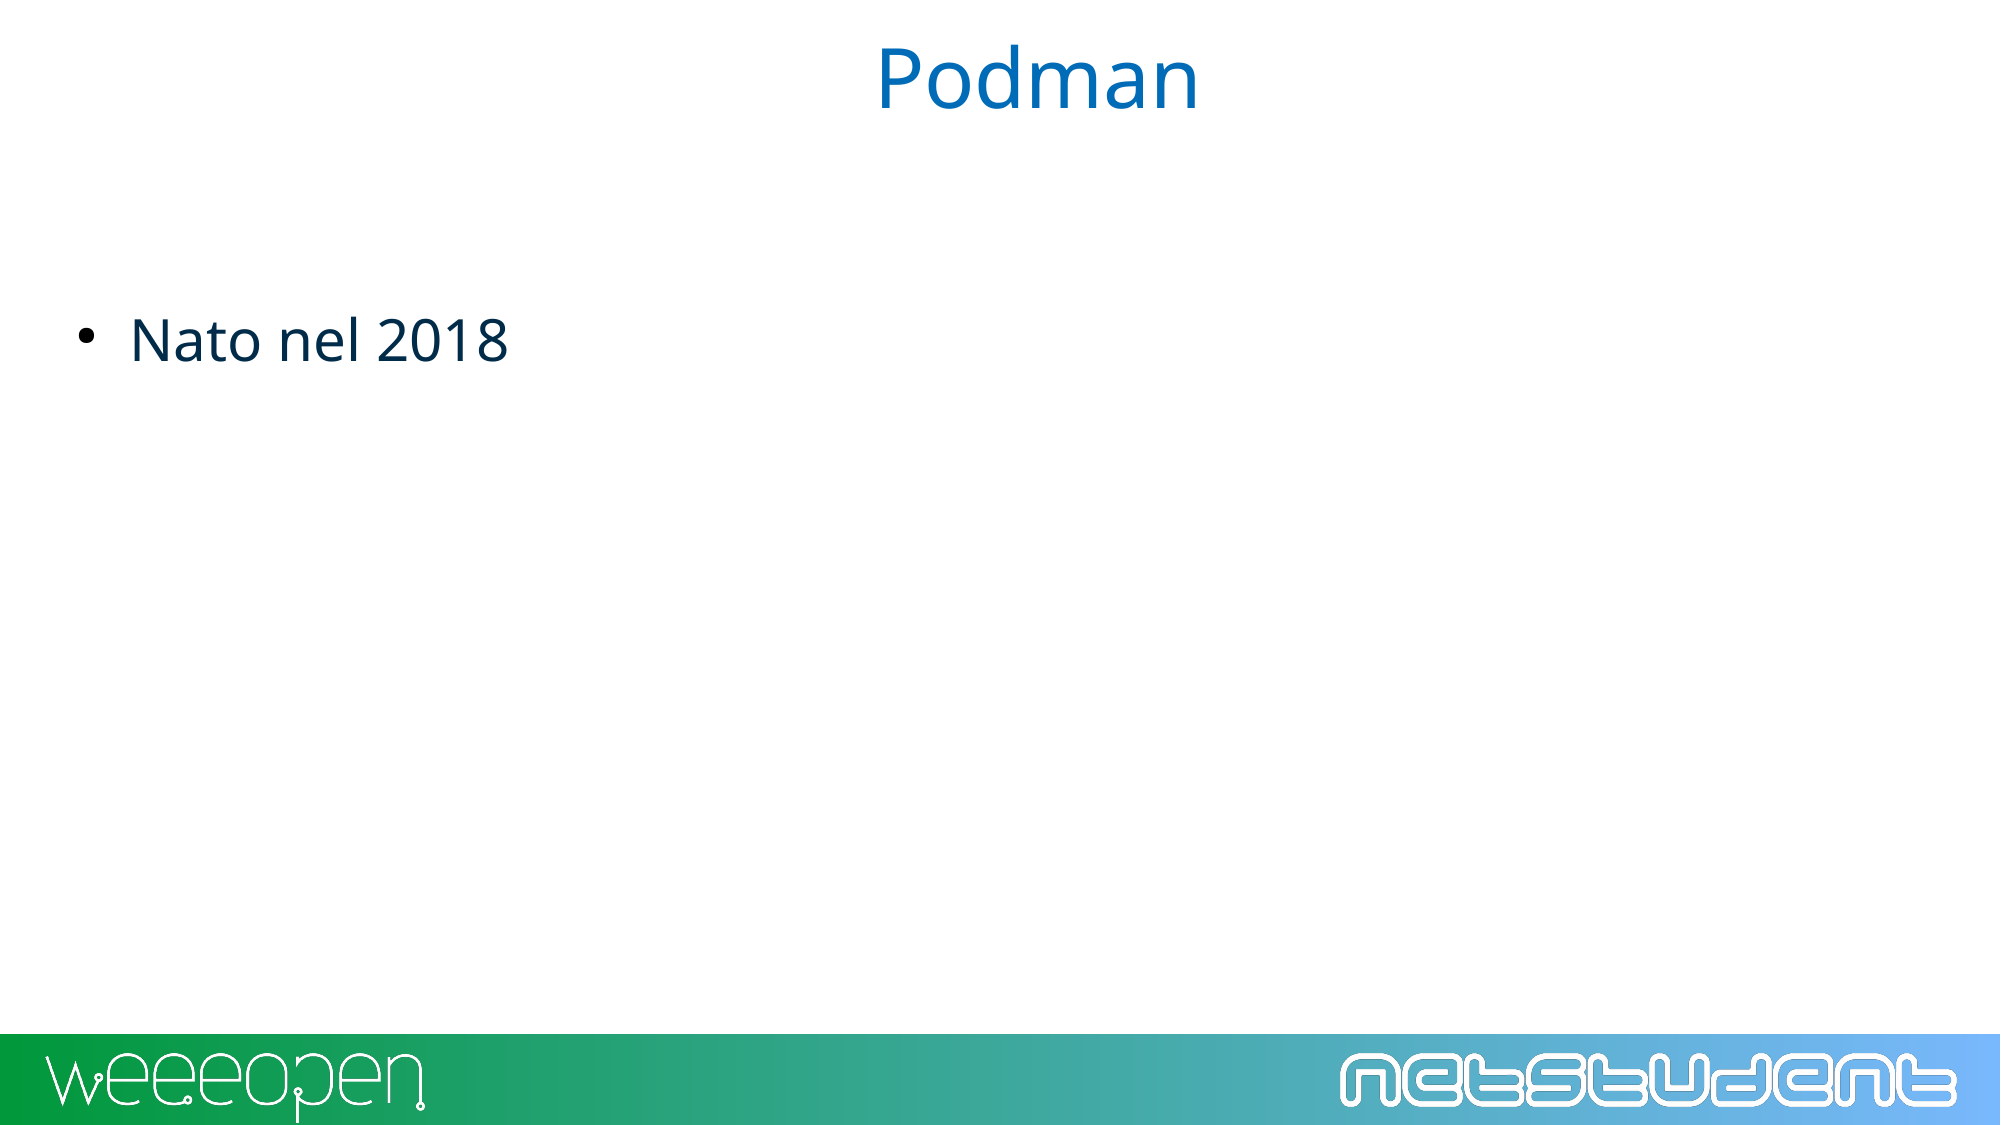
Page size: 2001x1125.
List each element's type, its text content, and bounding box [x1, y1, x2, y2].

list Nato nel 2018 [43, 295, 1959, 1010]
picture [45, 1053, 425, 1123]
picture [1340, 1053, 1957, 1107]
title Podman [43, 29, 1959, 247]
